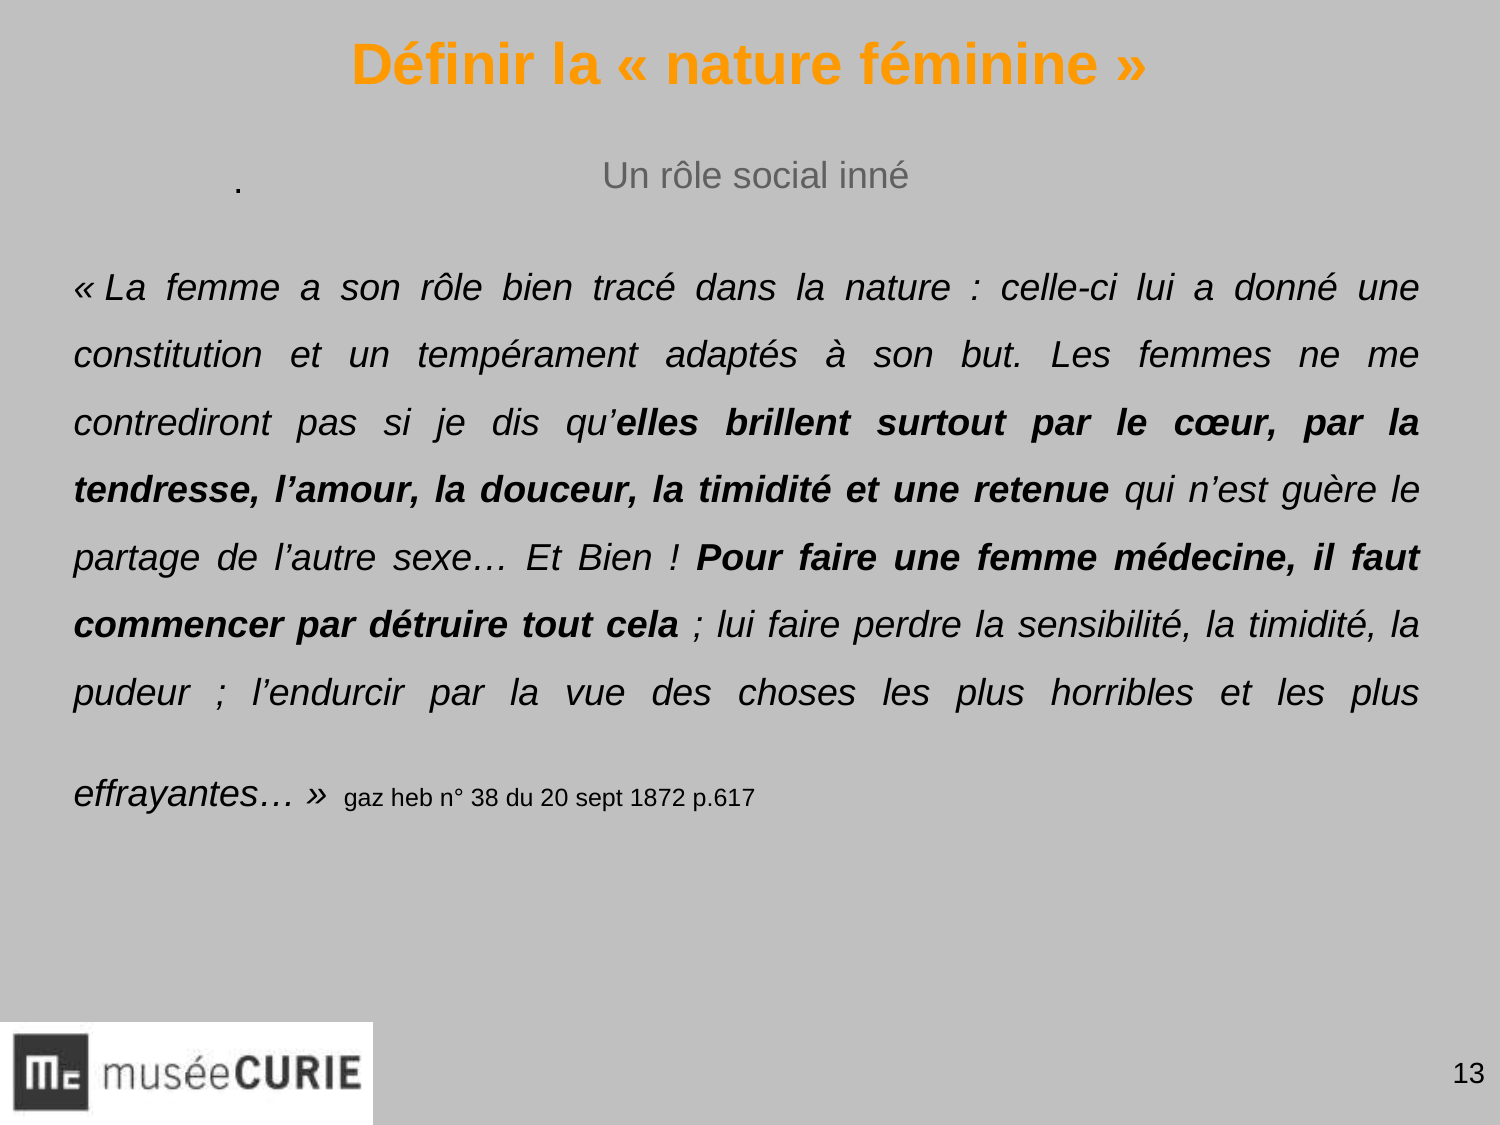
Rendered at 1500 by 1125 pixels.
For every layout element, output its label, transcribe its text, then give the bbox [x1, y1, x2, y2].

text_box « La femme a son rôle bien tracé dans la nature : celle-ci lui a donné une constitution et un tempérament adaptés à son but. Les femmes ne me contrediront pas si je dis qu’elles brillent surtout par le cœur, par la tendresse, l’amour, la douceur, la timidité et une retenue qui n’est guère le partage de l’autre sexe… Et Bien ! Pour faire une femme médecine, il faut commencer par détruire tout cela ; lui faire perdre la sensibilité, la timidité, la pudeur ; l’endurcir par la vue des choses les plus horribles et les plus effrayantes… » gaz heb n° 38 du 20 sept 1872 p.617 [58, 232, 1436, 888]
text_box . [218, 148, 1294, 210]
text_box Un rôle social inné [424, 143, 1087, 204]
text_box <numéro> [1387, 1046, 1500, 1125]
text_box Définir la « nature féminine » [41, 19, 1459, 105]
picture [0, 1022, 373, 1125]
